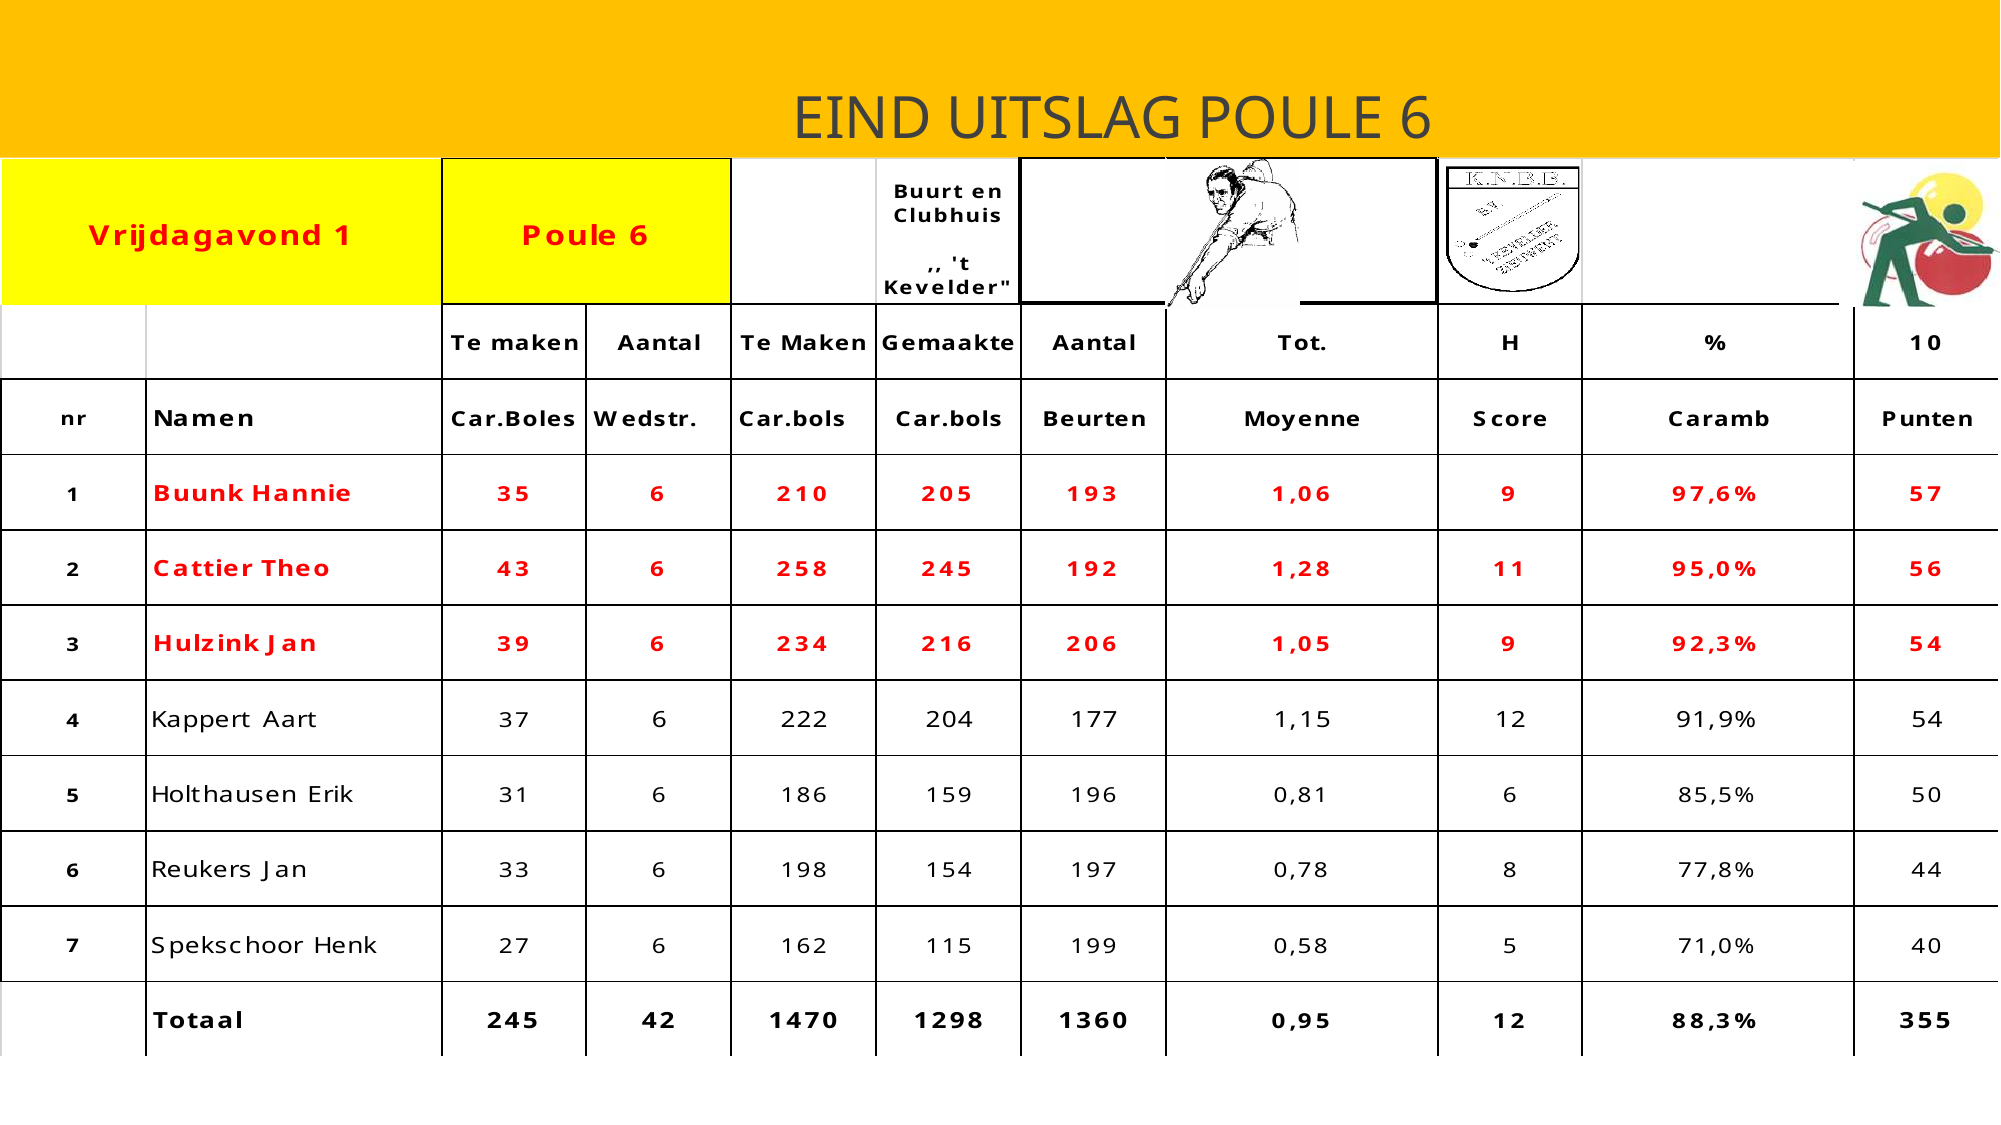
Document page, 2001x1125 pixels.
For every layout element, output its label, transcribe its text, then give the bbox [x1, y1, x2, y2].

picture [0, 157, 2000, 1058]
title Eind Uitslag poule 6 [0, 0, 2000, 157]
